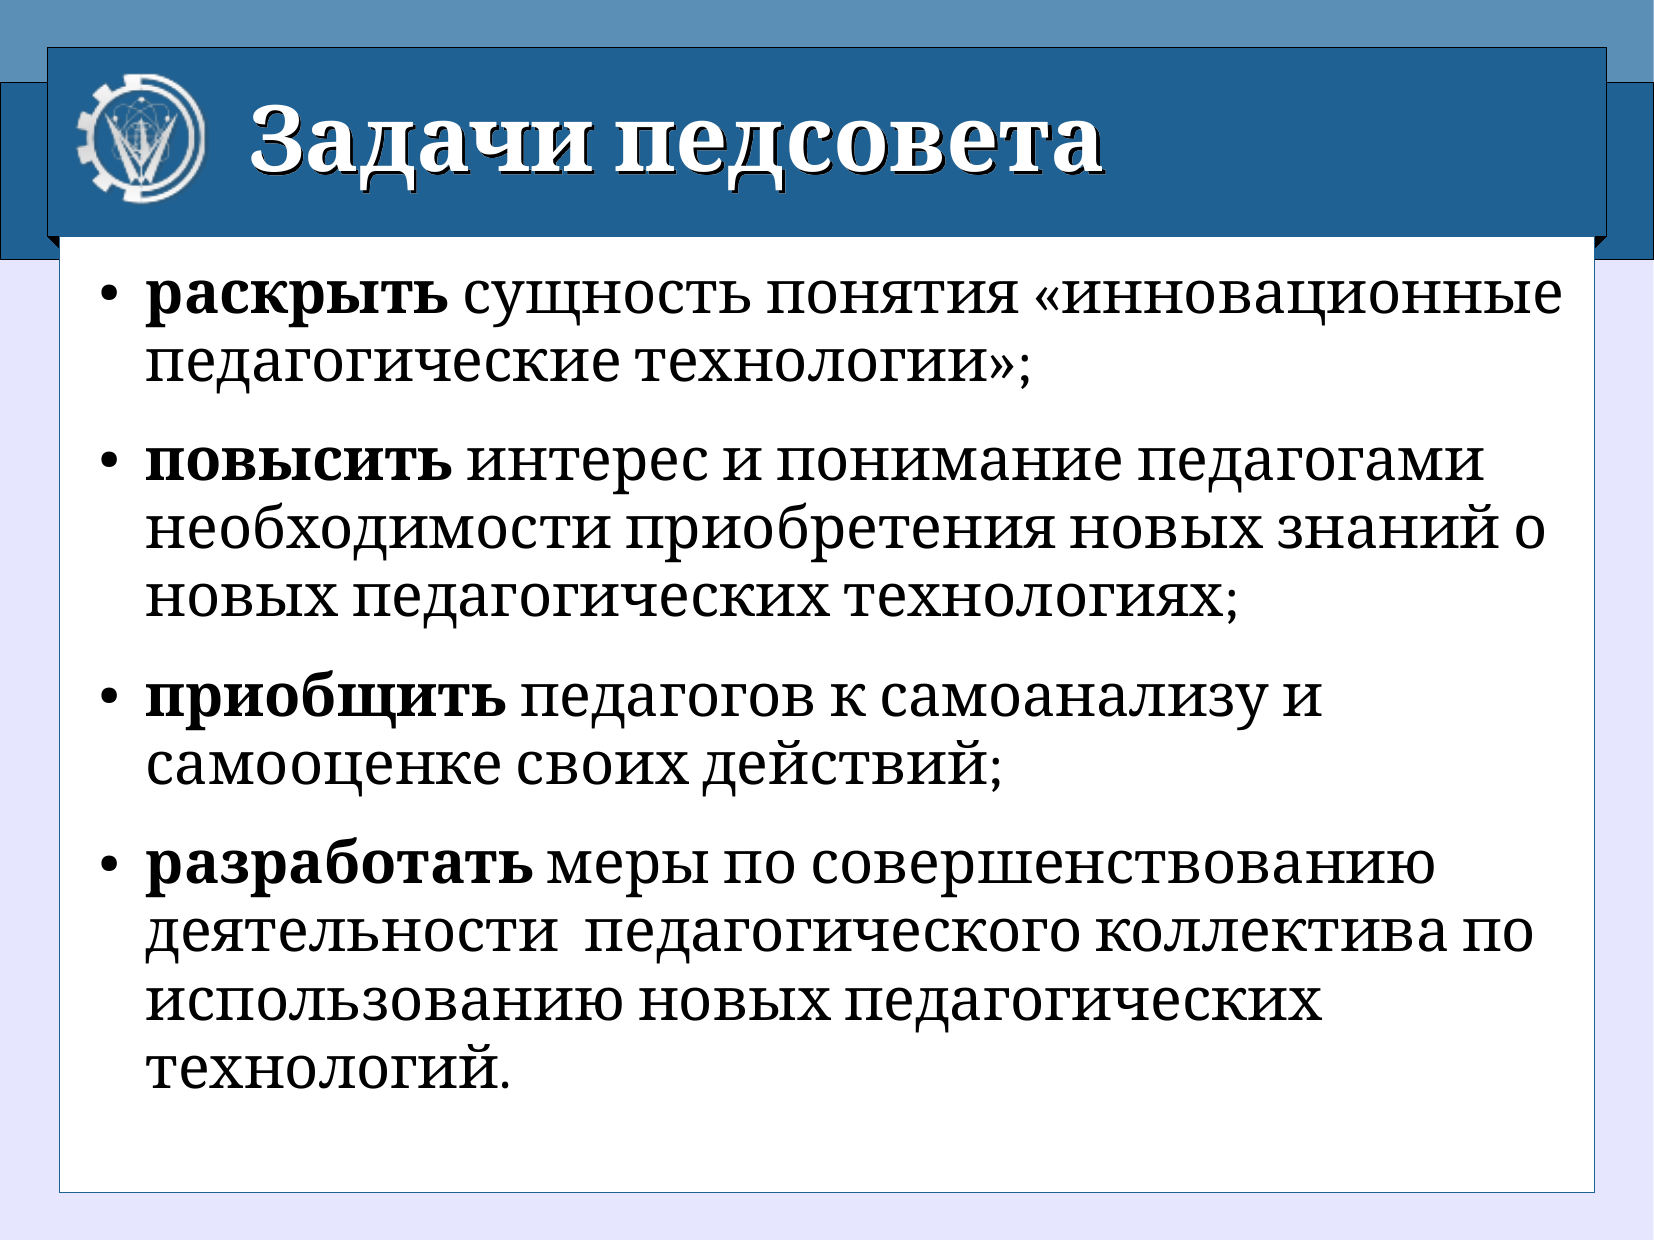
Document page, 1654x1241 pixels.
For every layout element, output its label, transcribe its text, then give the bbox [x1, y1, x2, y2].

title Задачи педсовета [248, 70, 1571, 213]
list раскрыть сущность понятия «инновационные педагогические технологии»; повысить интерес и понимание педагогами необходимости приобретения новых знаний о новых педагогических технологиях; приобщить педагогов к самоанализу и самооценке своих действий; разработать меры по совершенствованию деятельности педагогического коллектива по использованию новых педагогических технологий. [82, 259, 1571, 1158]
